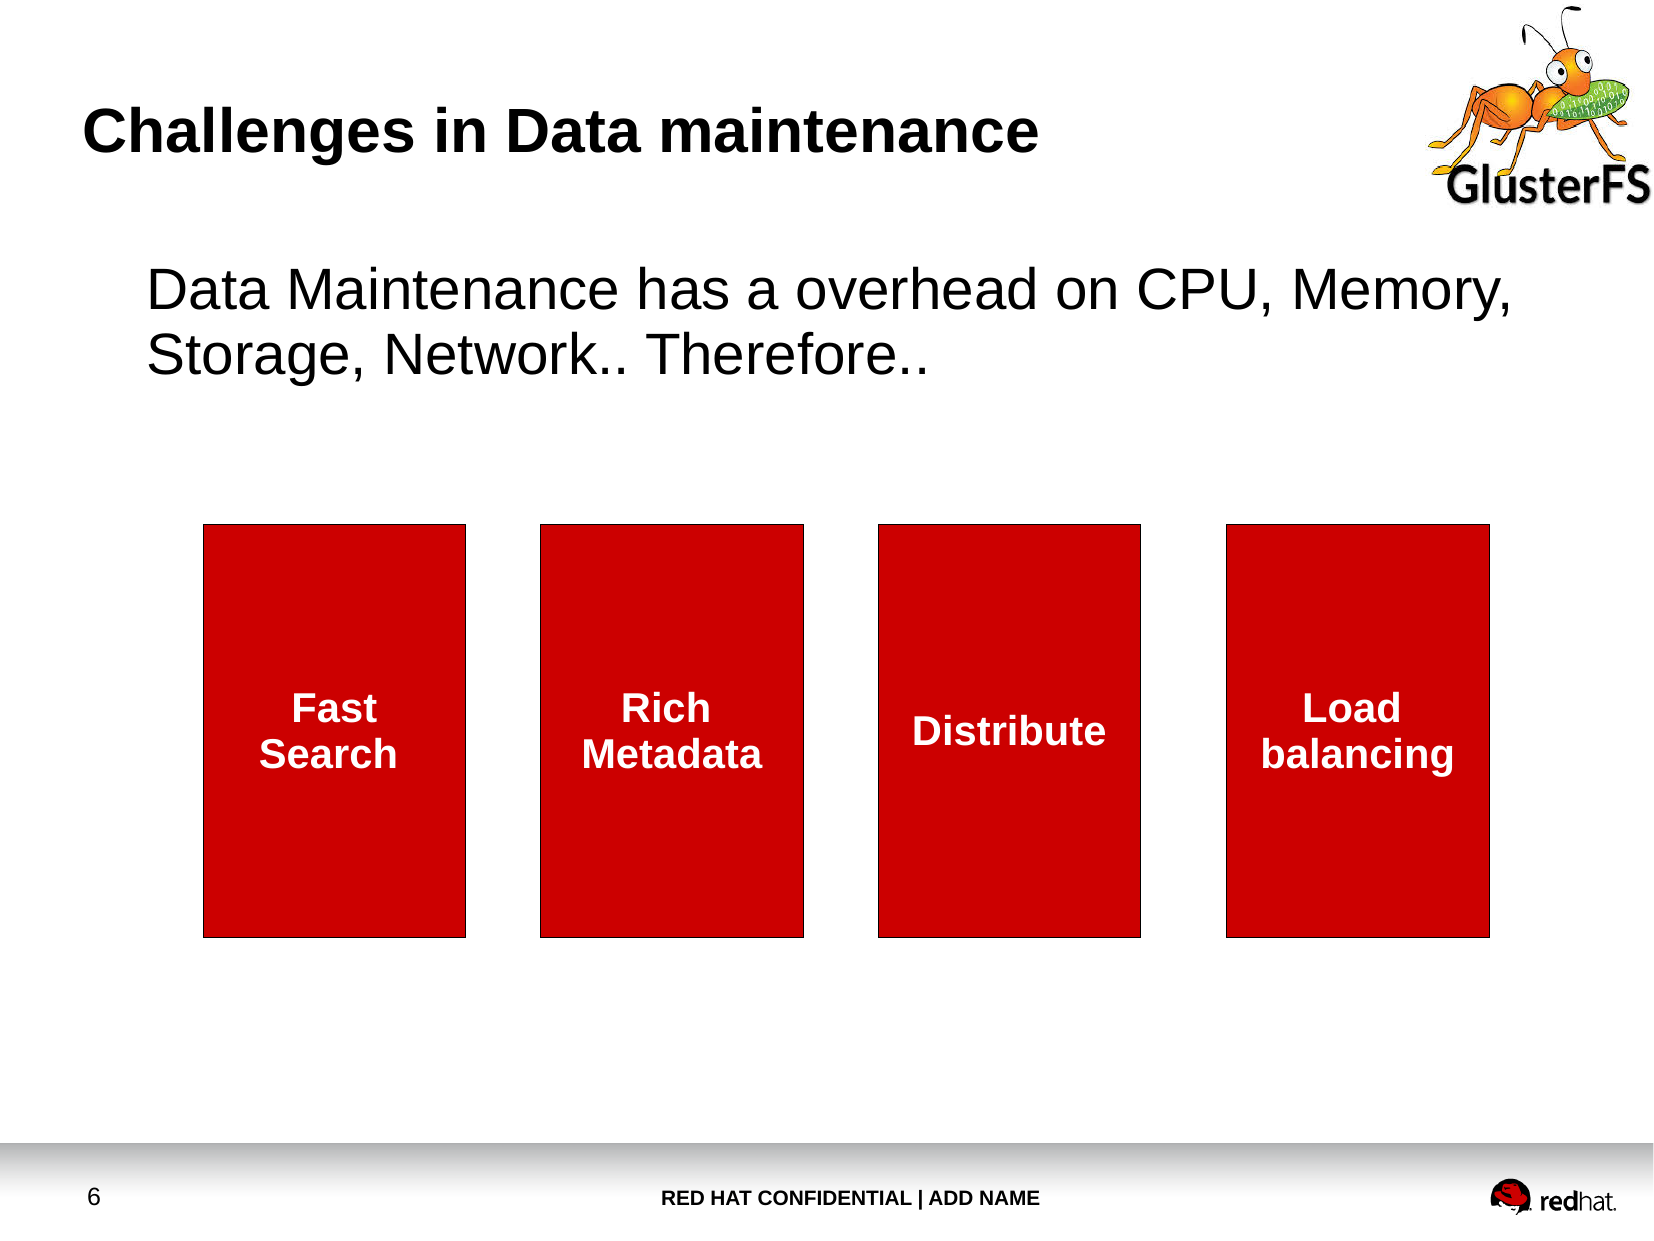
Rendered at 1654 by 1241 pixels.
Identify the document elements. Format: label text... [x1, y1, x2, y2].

picture [1425, 4, 1653, 208]
picture [0, 1143, 1654, 1241]
text_box Load balancing [1226, 524, 1490, 938]
text_box Fast Search [203, 524, 466, 938]
list Data Maintenance has a overhead on CPU, Memory, Storage, Network.. Therefore.. [86, 256, 1576, 1051]
title Challenges in Data maintenance [82, 37, 1571, 226]
text_box Distribute [878, 524, 1141, 938]
text_box Rich Metadata [540, 524, 804, 938]
